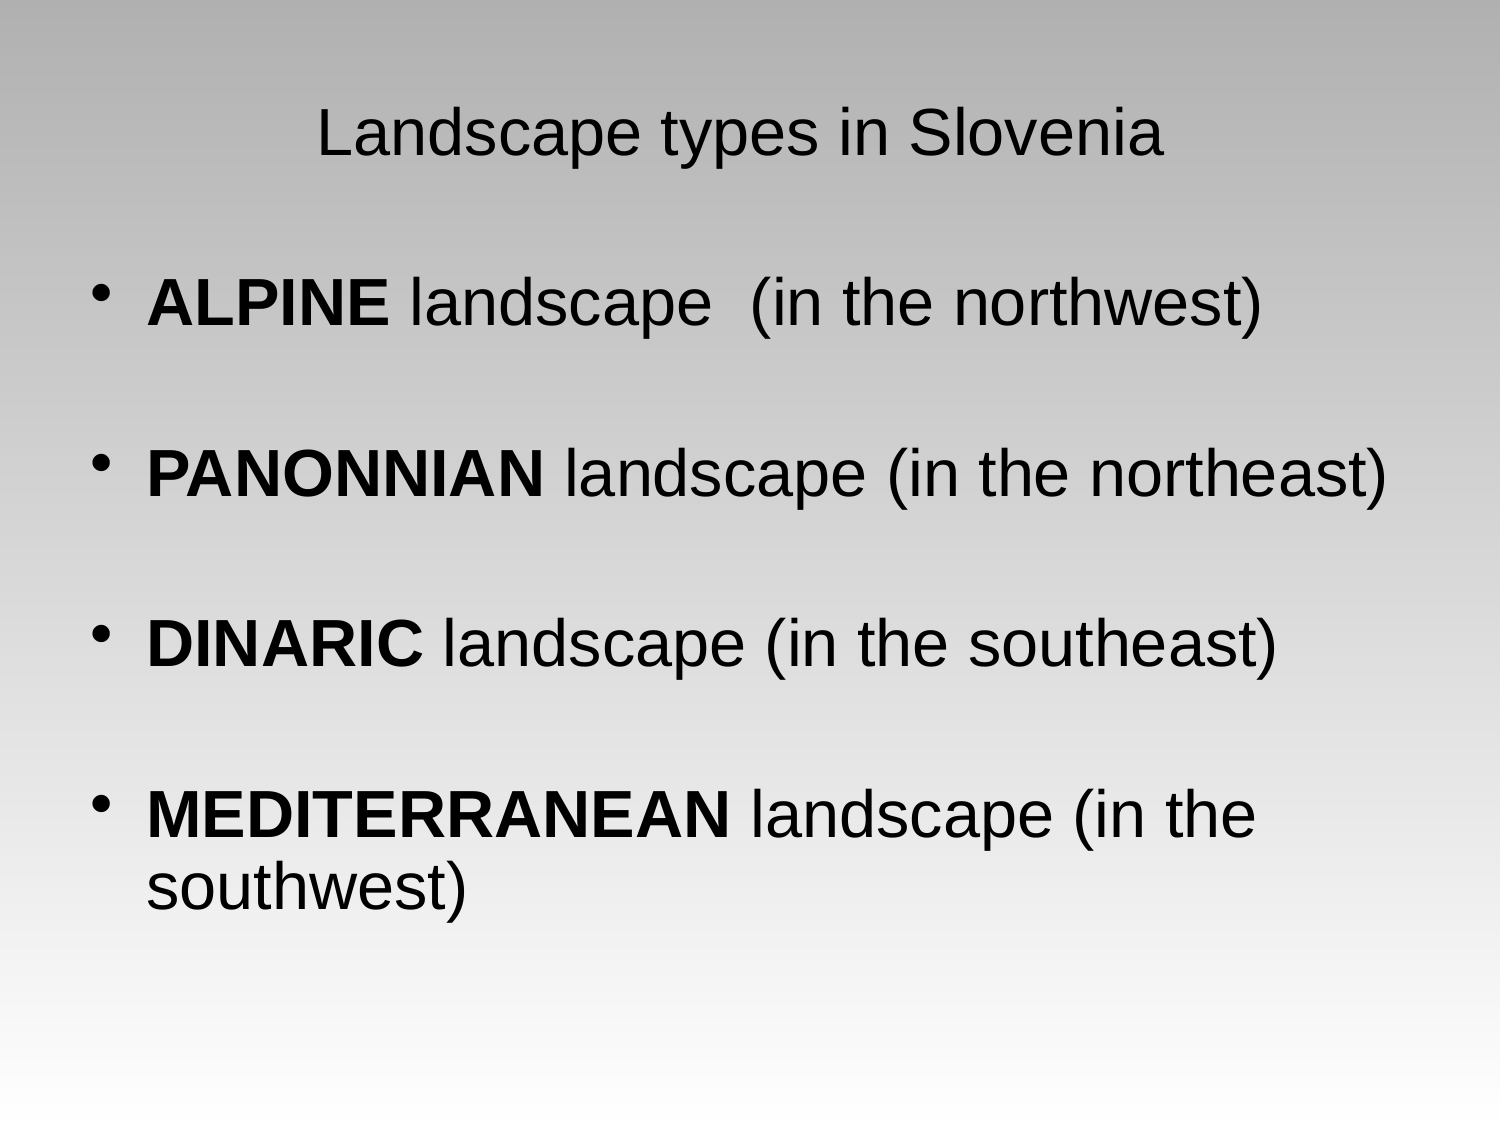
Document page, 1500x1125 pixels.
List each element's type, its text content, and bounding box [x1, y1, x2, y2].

list Landscape types in Slovenia ALPINE landscape (in the northwest) PANONNIAN landscape (in the northeast) DINARIC landscape (in the southeast) MEDITERRANEAN landscape (in the southwest) [75, 90, 1425, 1005]
